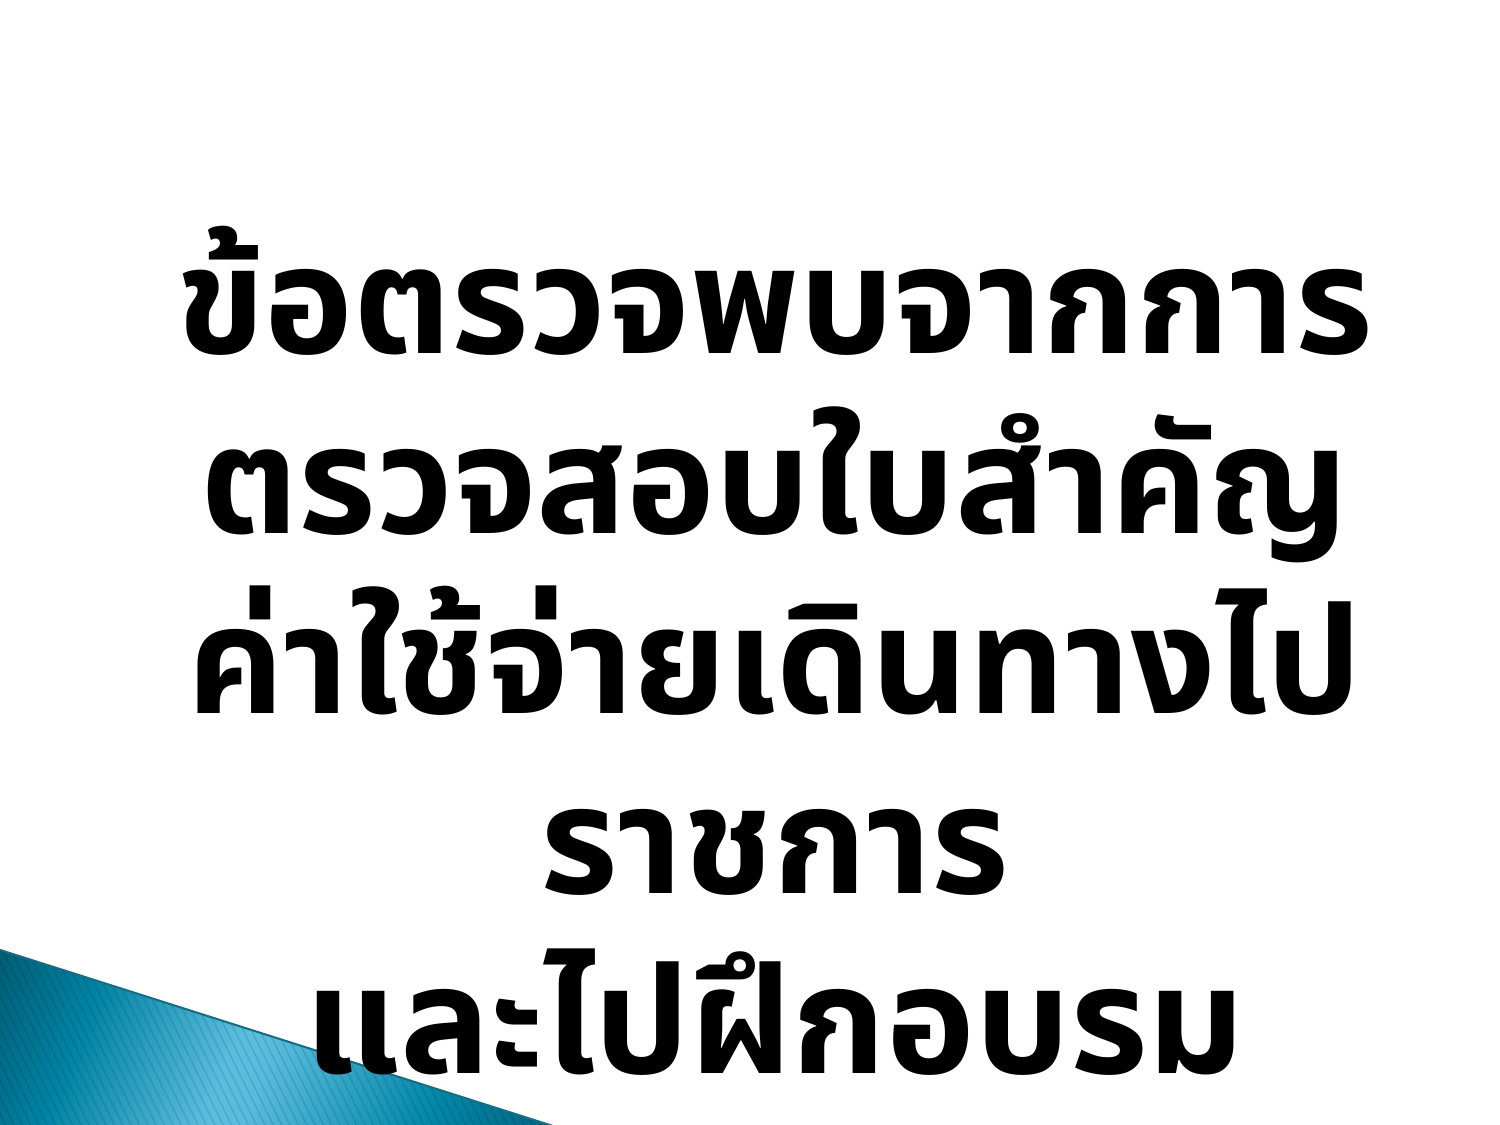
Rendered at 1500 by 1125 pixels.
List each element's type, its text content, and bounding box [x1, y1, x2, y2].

text_box ข้อตรวจพบจากการ ตรวจสอบใบสำคัญ ค่าใช้จ่ายเดินทางไปราชการ และไปฝึกอบรม [124, 196, 1426, 1111]
